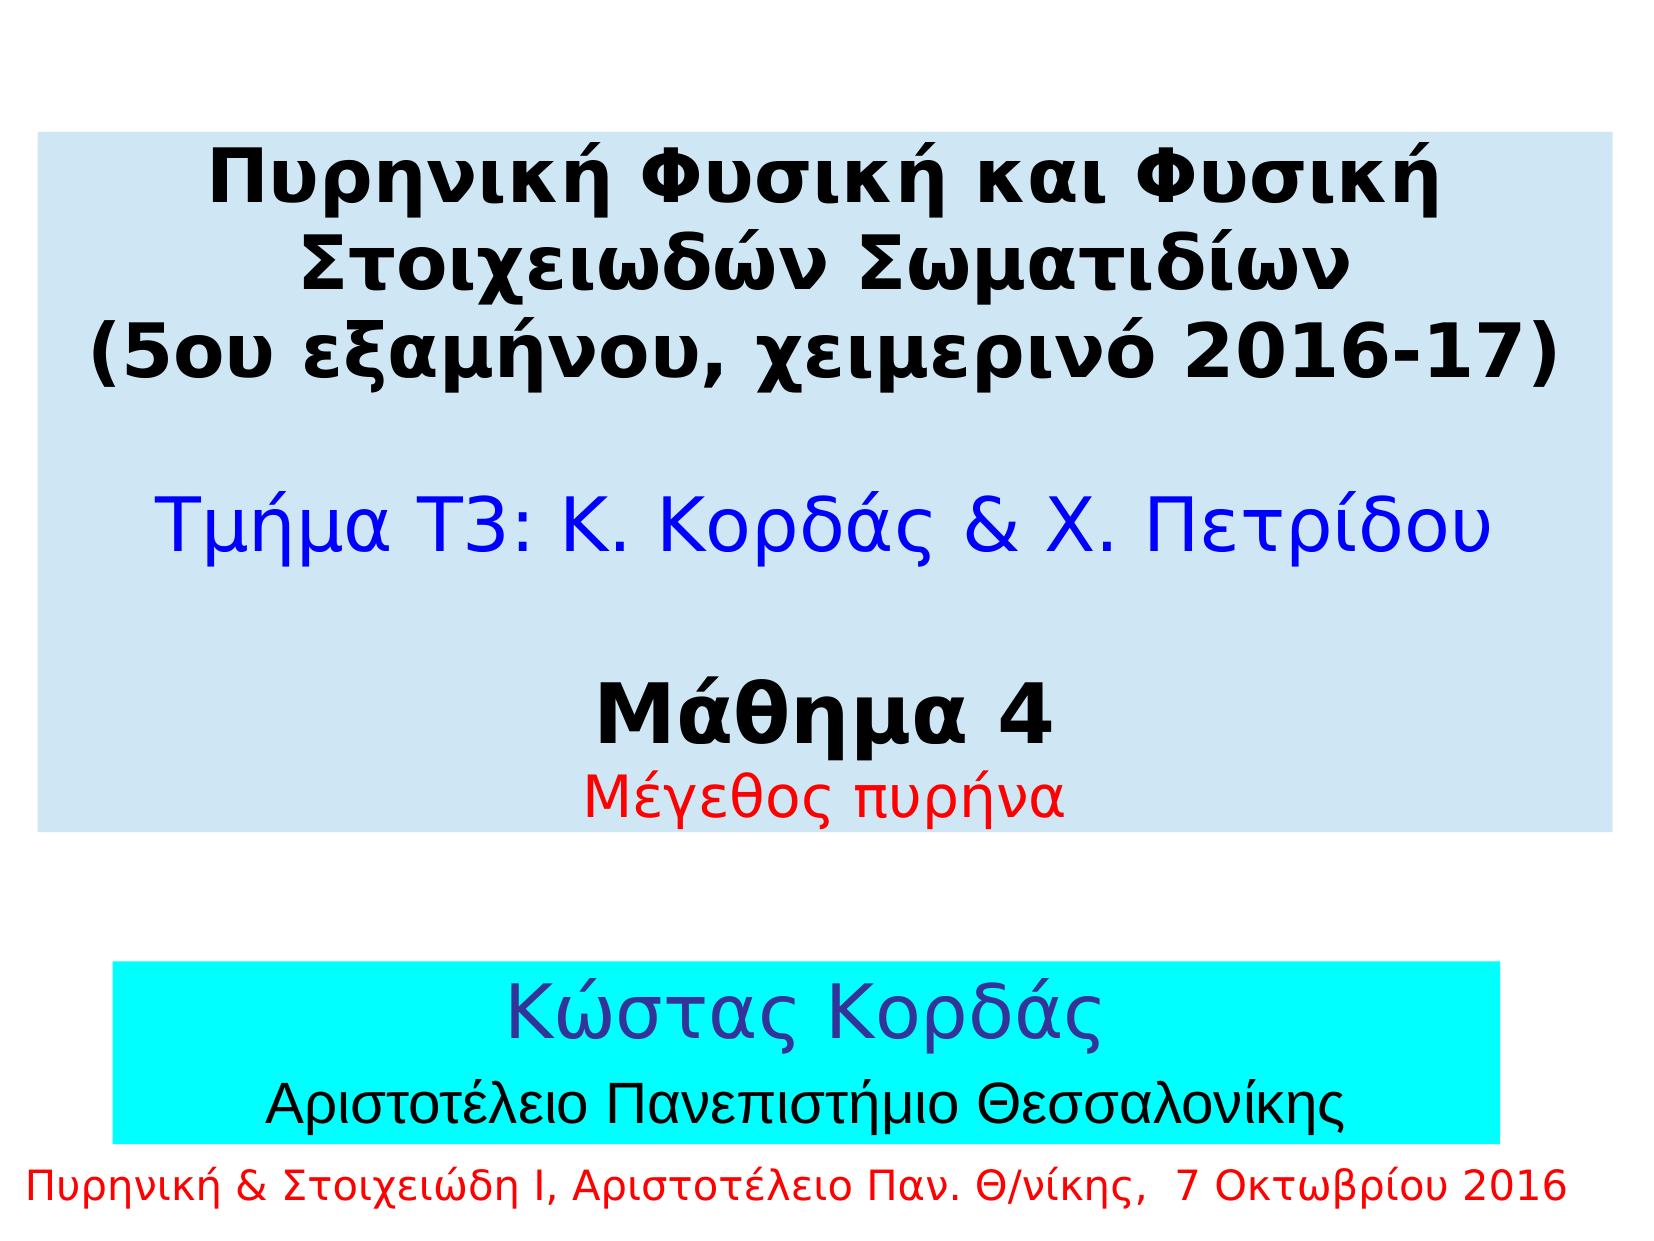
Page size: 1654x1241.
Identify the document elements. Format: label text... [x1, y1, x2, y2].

text_box Κώστας Κορδάς Αριστοτέλειο Πανεπιστήμιο Θεσσαλονίκης [112, 961, 1501, 1145]
title Πυρηνική Φυσική και Φυσική Στοιχειωδών Σωματιδίων (5ου εξαμήνου, χειμερινό 2016-17) Τμήμα T3: Κ. Κορδάς & Χ. Πετρίδου Μάθημα 4 Mέγεθος πυρήνα [37, 131, 1613, 833]
text_box Πυρηνική & Στοιχειώδη Ι, Αριστοτέλειο Παν. Θ/νίκης, 7 Οκτωβρίου 2016 [10, 1154, 1584, 1219]
